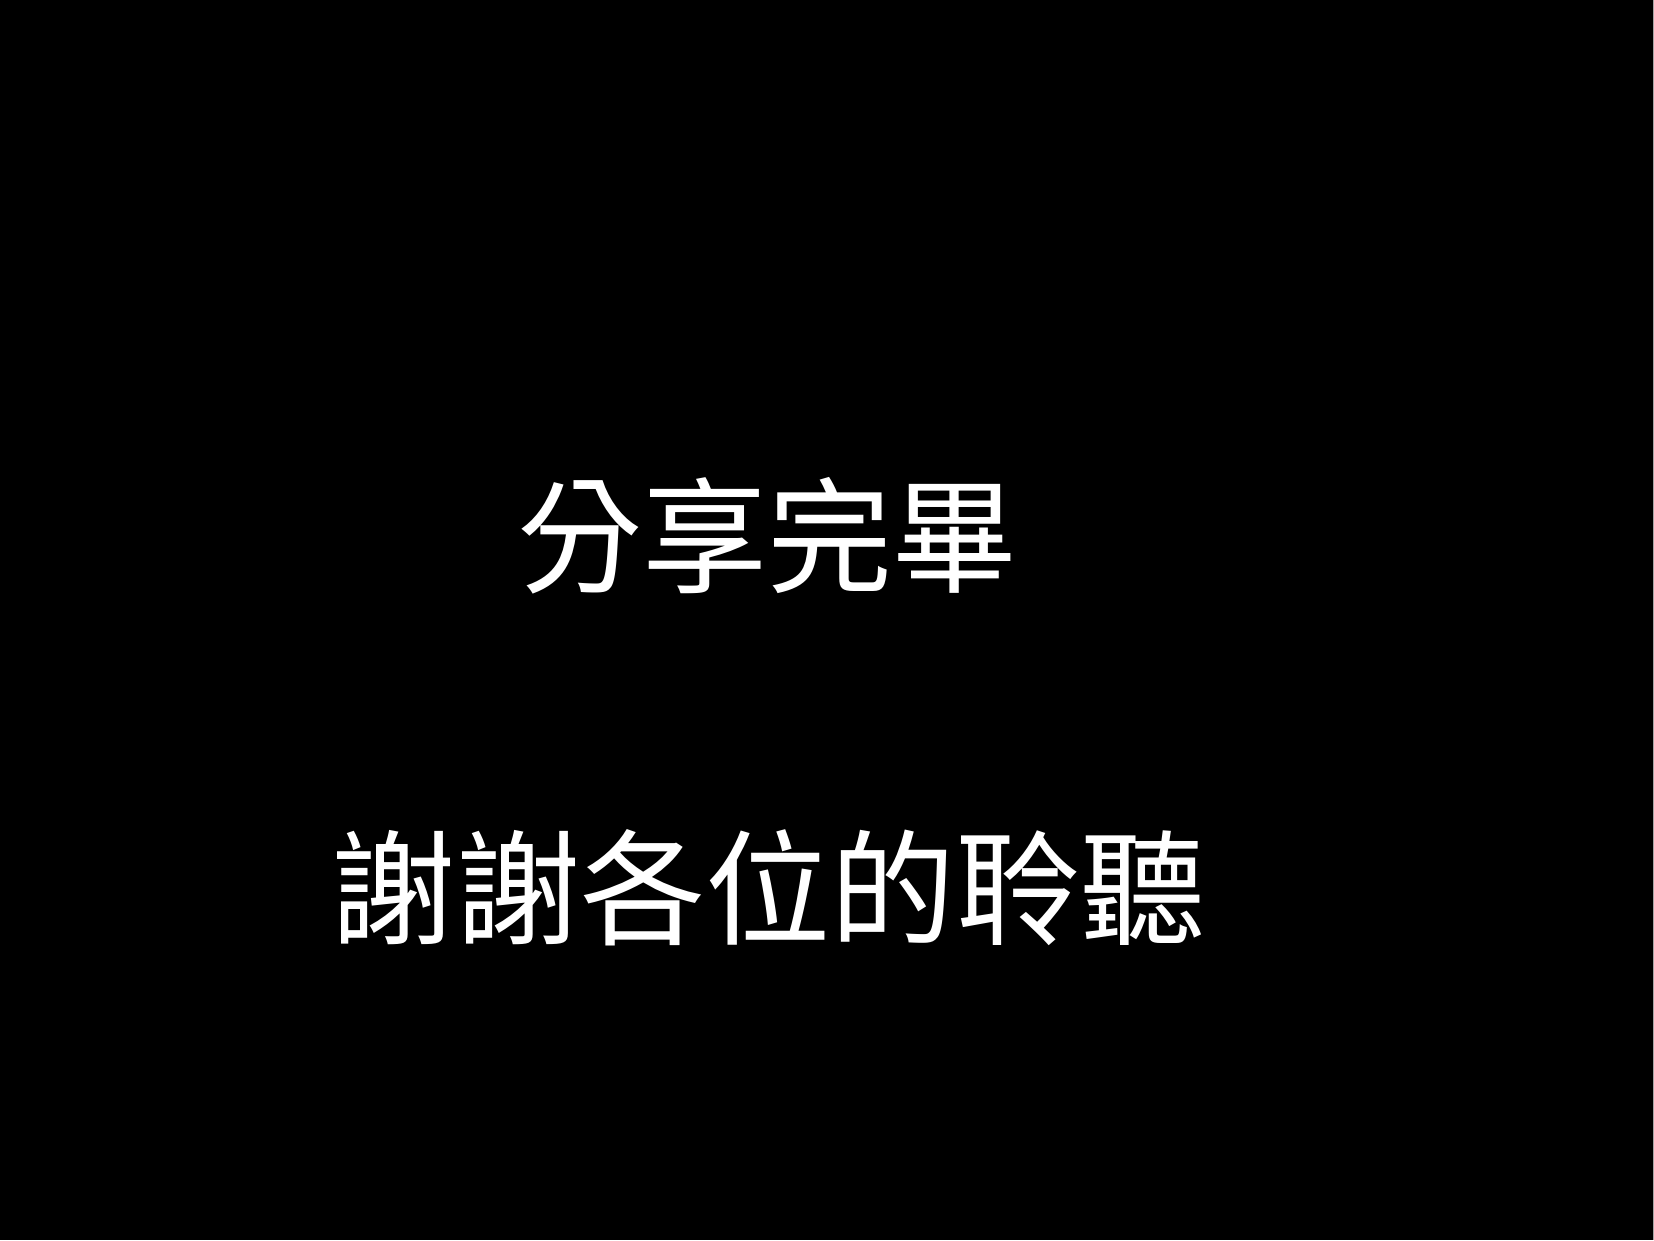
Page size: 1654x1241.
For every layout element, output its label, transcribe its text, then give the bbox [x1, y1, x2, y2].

text_box 分享完畢 謝謝各位的聆聽 [59, 431, 1477, 821]
